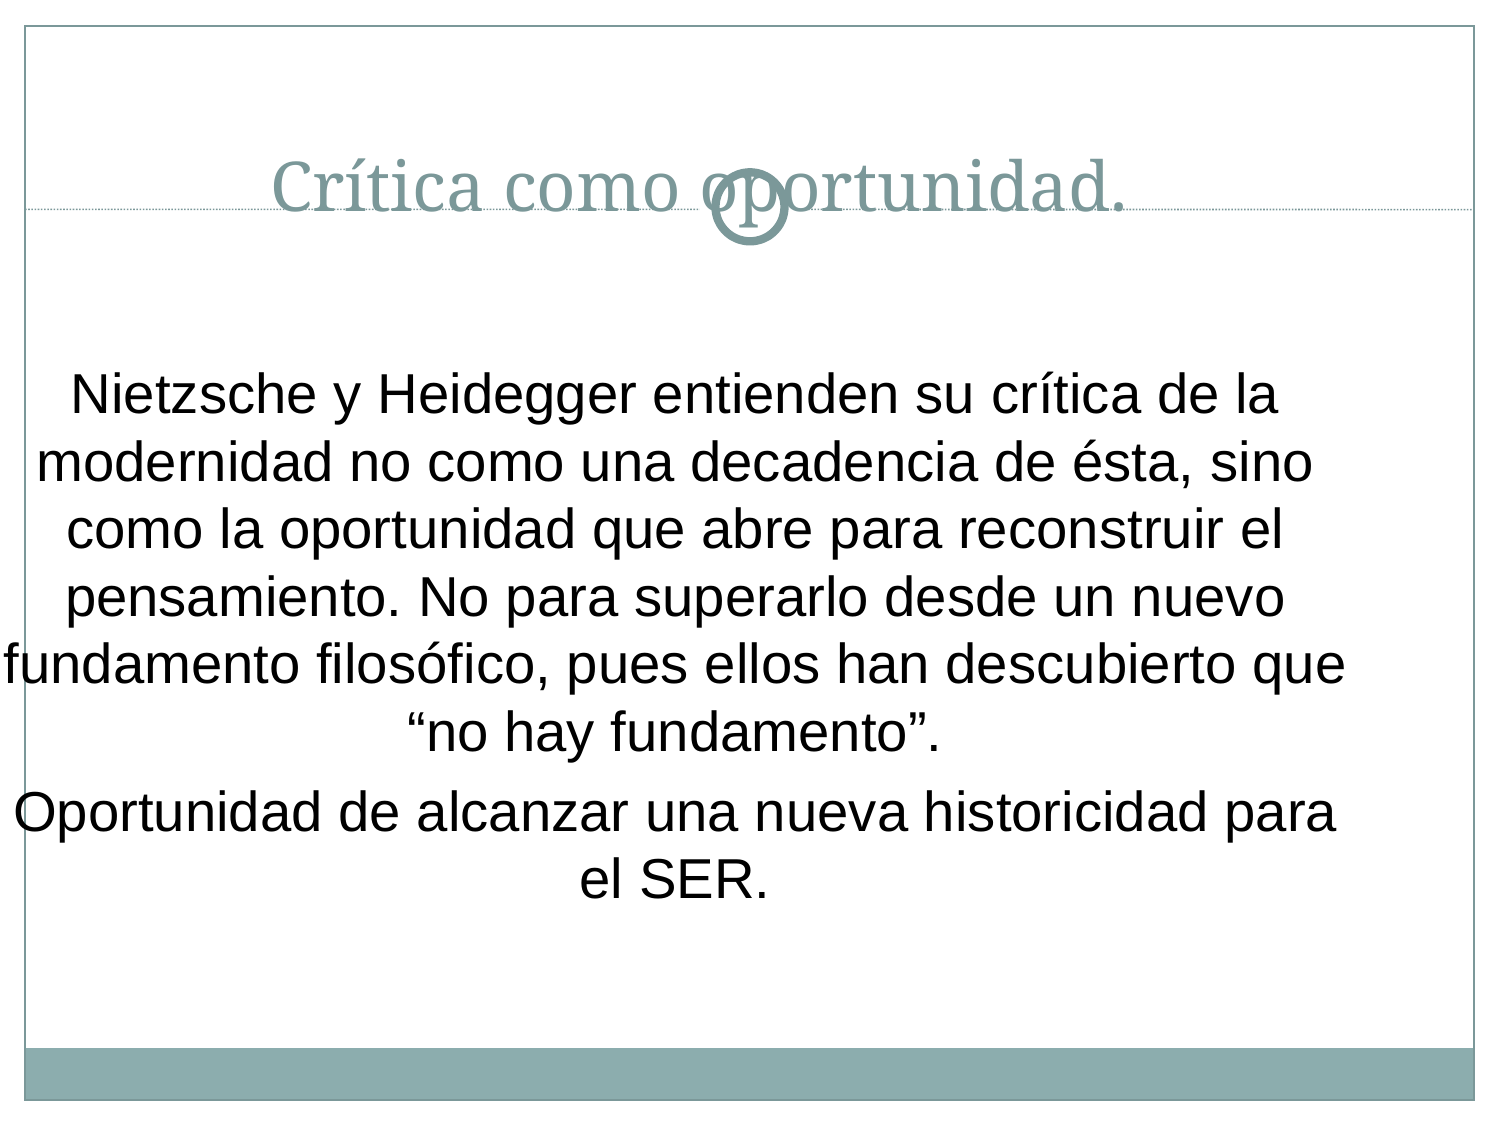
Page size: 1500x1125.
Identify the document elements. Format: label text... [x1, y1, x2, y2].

title Crítica como oportunidad. [0, 52, 1351, 225]
subtitle Nietzsche y Heidegger entienden su crítica de la modernidad no como una decadencia de ésta, sino como la oportunidad que abre para reconstruir el pensamiento. No para superarlo desde un nuevo fundamento filosófico, pues ellos han descubierto que “no hay fundamento”. Oportunidad de alcanzar una nueva historicidad para el SER. [0, 269, 1351, 998]
